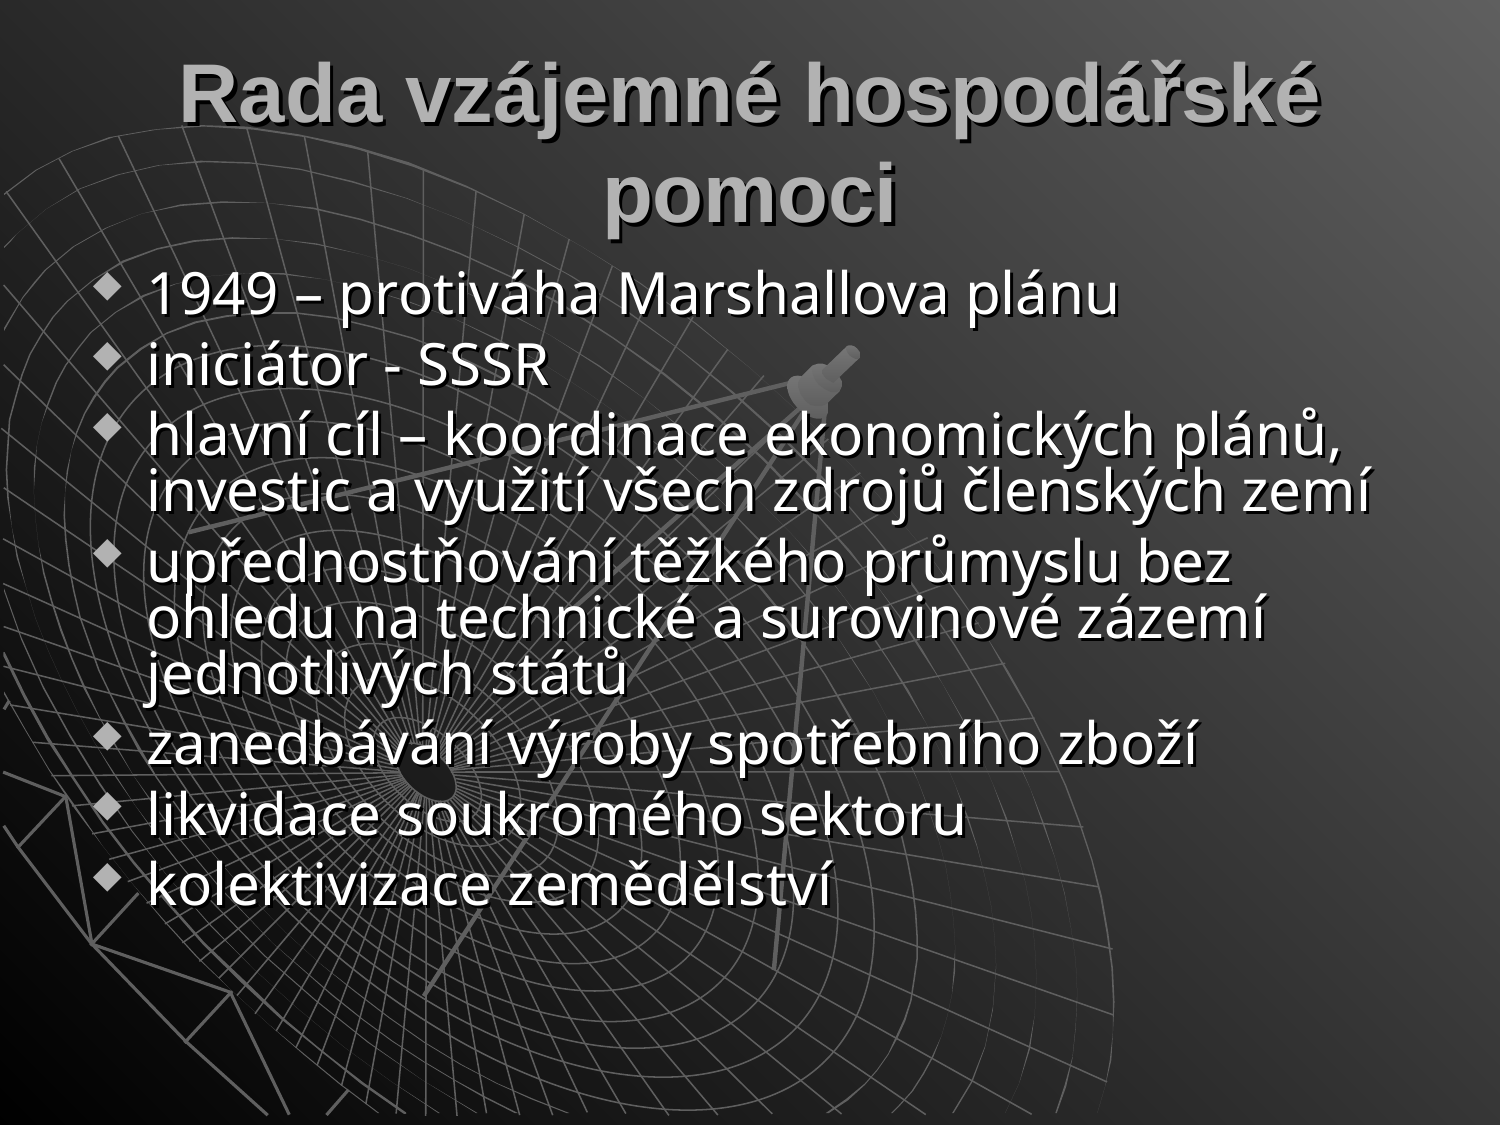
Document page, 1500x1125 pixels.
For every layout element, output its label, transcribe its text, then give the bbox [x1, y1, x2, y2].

list 1949 – protiváha Marshallova plánu iniciátor - SSSR hlavní cíl – koordinace ekonomických plánů, investic a využití všech zdrojů členských zemí upřednostňování těžkého průmyslu bez ohledu na technické a surovinové zázemí jednotlivých států zanedbávání výroby spotřebního zboží likvidace soukromého sektoru kolektivizace zemědělství [75, 262, 1426, 1006]
title Rada vzájemné hospodářské pomoci [75, 31, 1426, 247]
